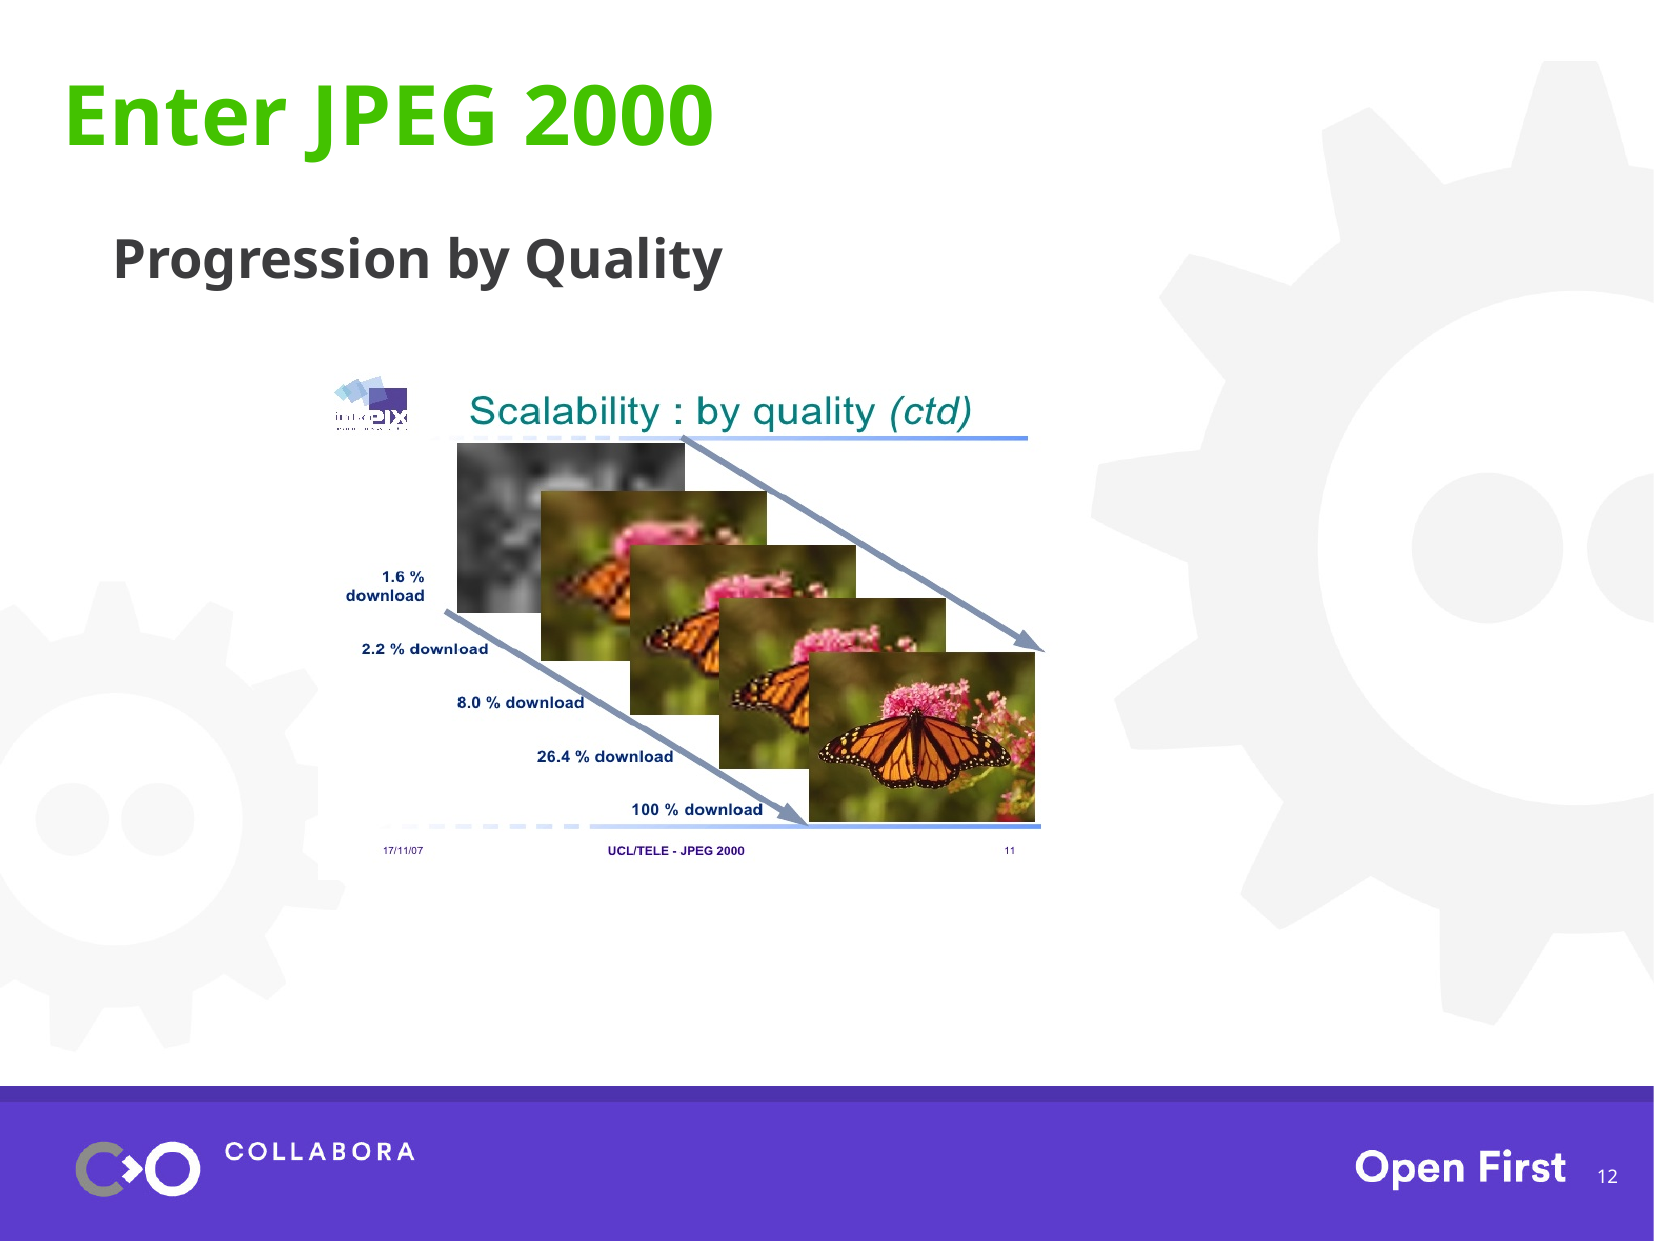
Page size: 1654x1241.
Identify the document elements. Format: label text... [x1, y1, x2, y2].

title Enter JPEG 2000 [62, 62, 1638, 138]
picture [0, 0, 1654, 1241]
list Progression by Quality [41, 224, 1613, 868]
